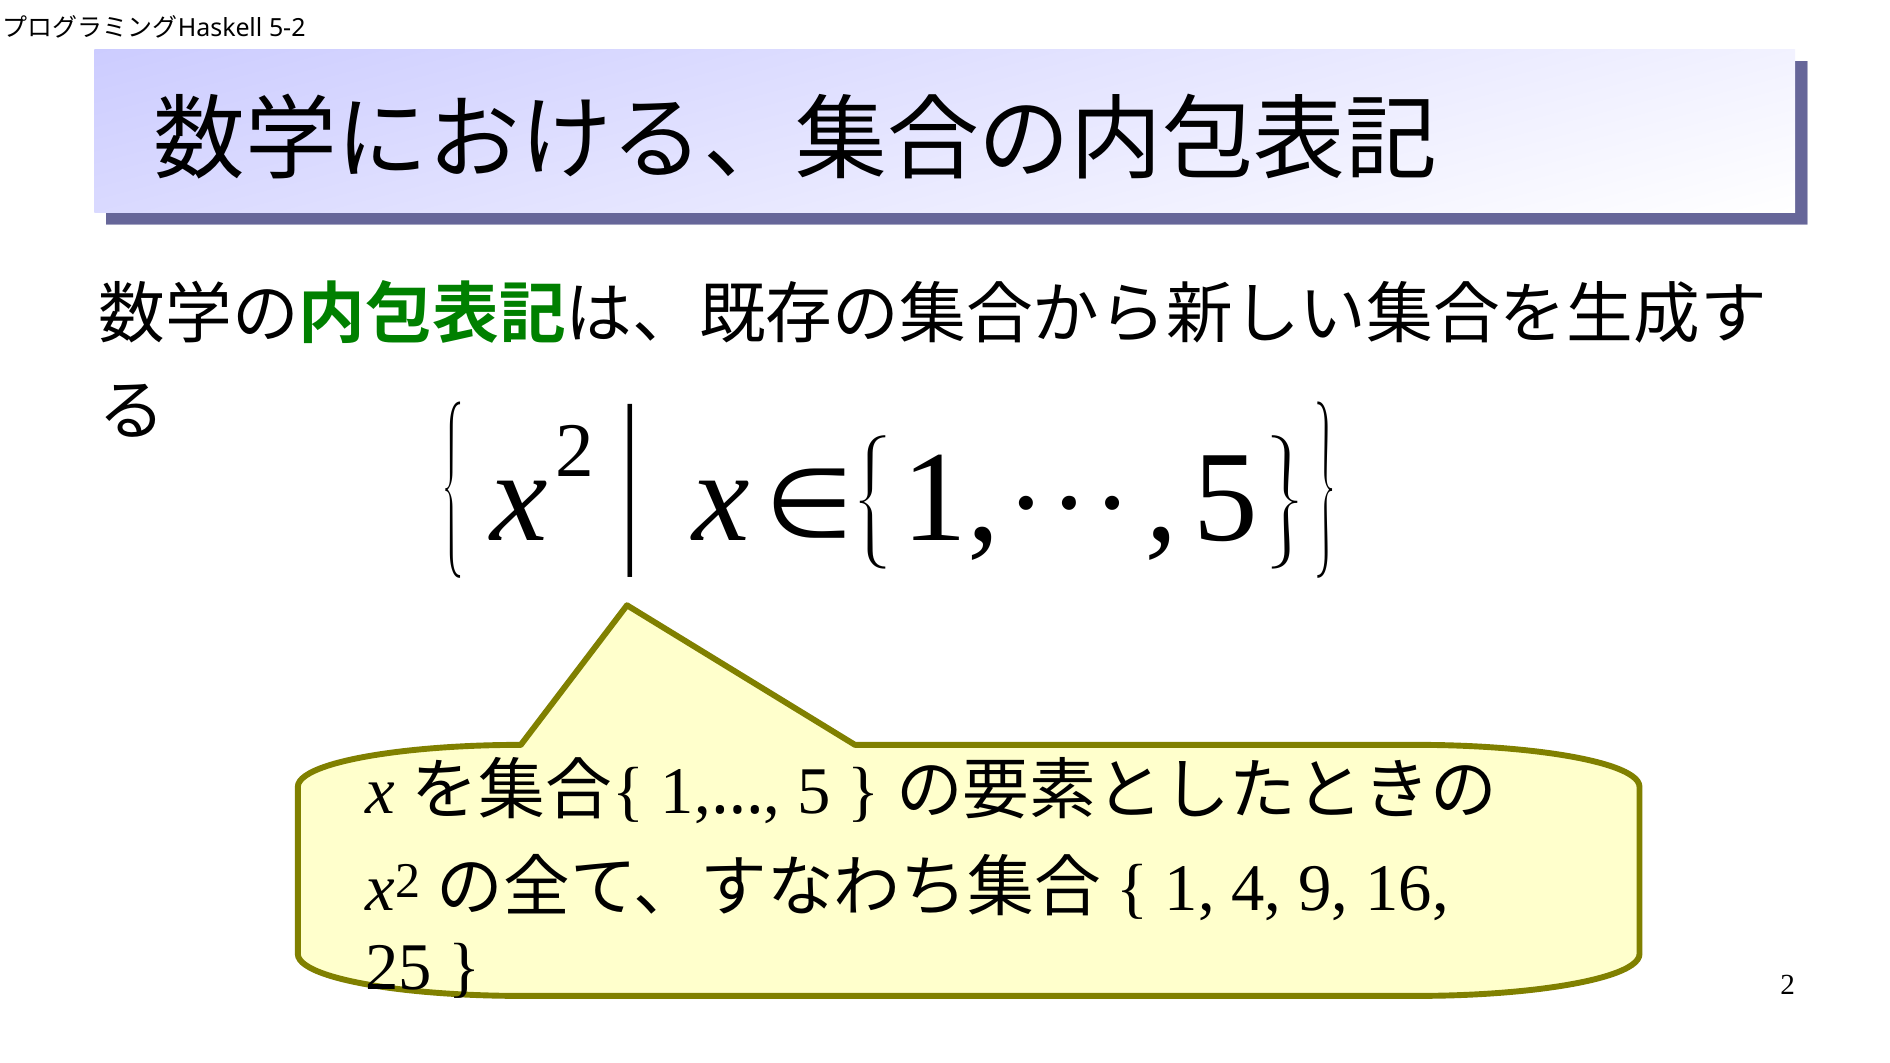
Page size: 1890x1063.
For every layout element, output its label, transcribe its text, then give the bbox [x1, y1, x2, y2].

text_box x を集合{ 1,…, 5 } の要素としたときの x2 の全て、すなわち集合 { 1, 4, 9, 16, 25 } [297, 605, 1640, 996]
text_box 数学の内包表記は、既存の集合から新しい集合を生成する [83, 252, 1810, 335]
title 数学における、集合の内包表記 [94, 49, 1796, 213]
chart [409, 395, 1381, 578]
